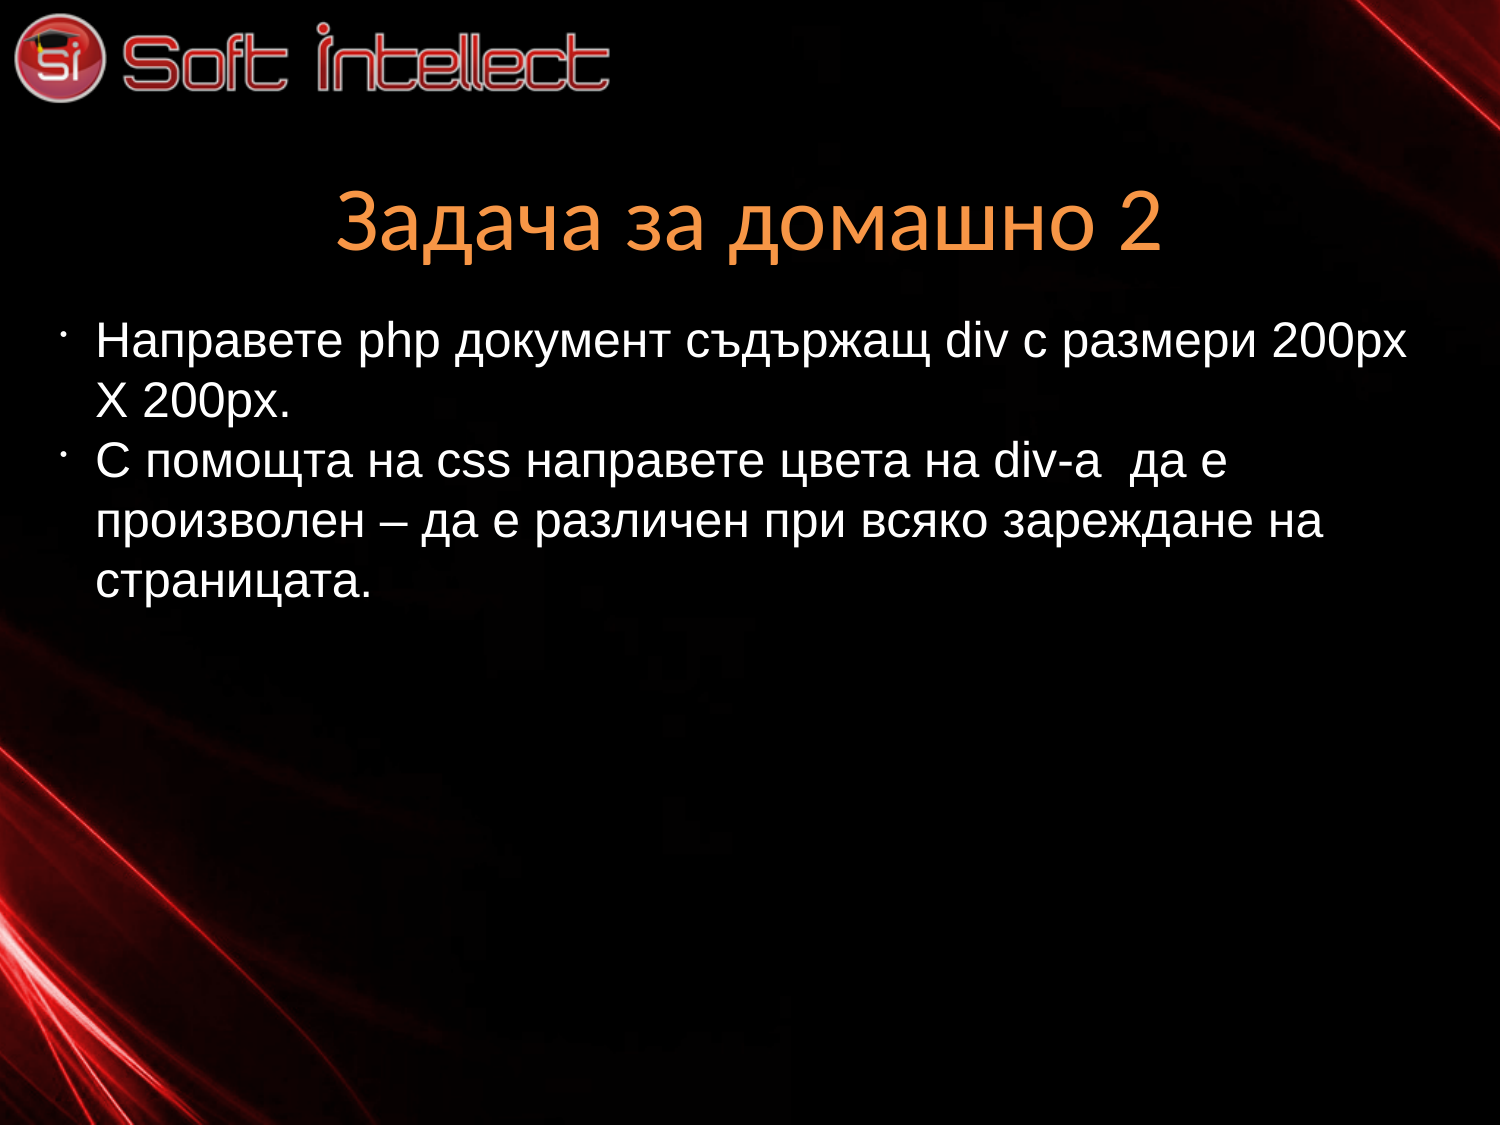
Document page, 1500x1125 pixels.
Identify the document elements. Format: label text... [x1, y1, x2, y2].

text_box Направете php документ съдържащ div с размери 200px X 200px. С помощта на css направете цвета на div-a да е произволен – да е различен при всяко зареждане на страницата. [45, 299, 1455, 540]
picture [0, 0, 1500, 1125]
text_box Задача за домашно 2 [75, 120, 1425, 299]
